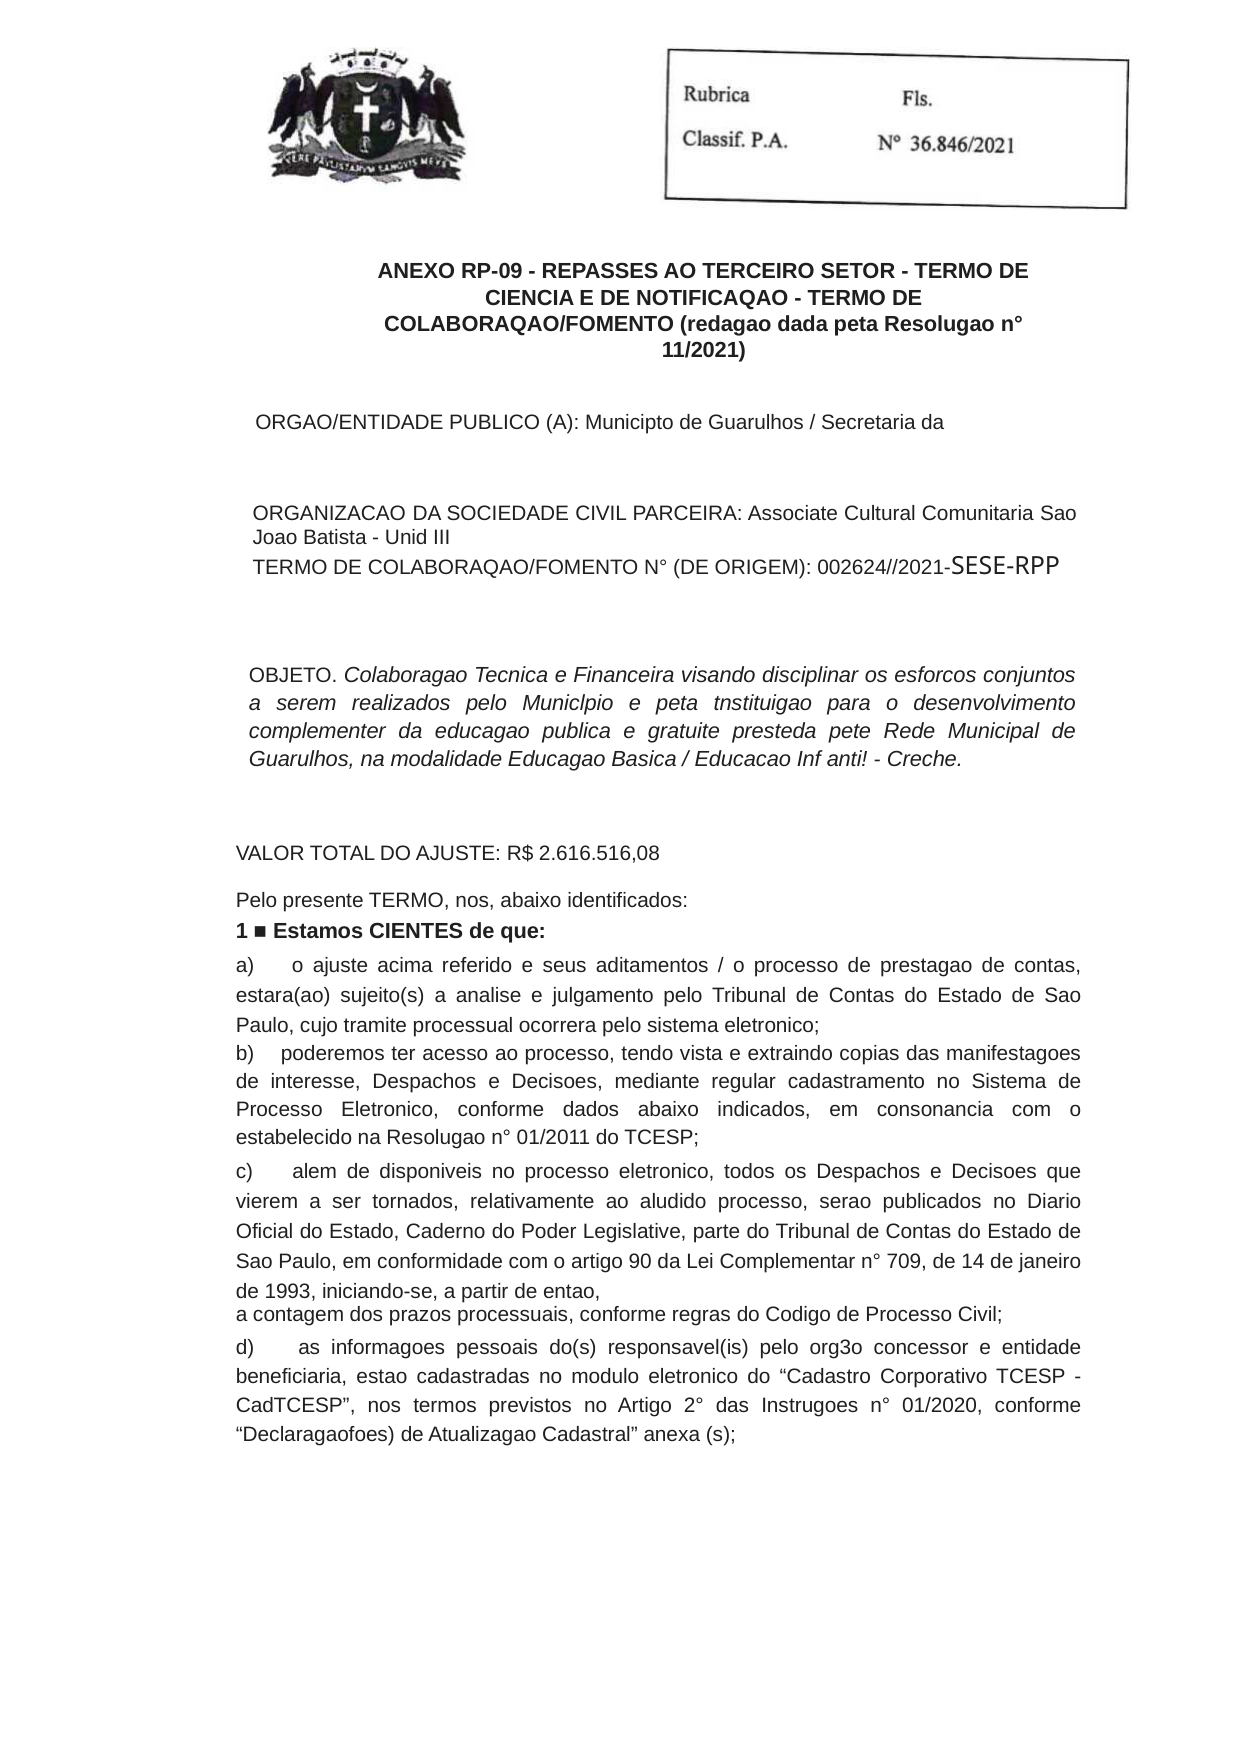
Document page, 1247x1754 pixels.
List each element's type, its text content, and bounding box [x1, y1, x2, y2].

text_box ANEXO RP-09 - REPASSES AO TERCEIRO SETOR - TERMO DE CIENCIA E DE NOTIFICAQAO - TERMO DE COLABORAQAO/FOMENTO (redagao dada peta Resolugao n° 11/2021) [355, 256, 1054, 374]
picture [267, 48, 1131, 212]
text_box OBJETO. Colaboragao Tecnica e Financeira visando disciplinar os esforcos conjuntos a serem realizados pelo Municlpio e peta tnstituigao para o desenvolvimento complementer da educagao publica e gratuite presteda pete Rede Municipal de Guarulhos, na modalidade Educagao Basica / Educacao Inf anti! - Creche. [249, 659, 1088, 806]
text_box ORGANIZACAO DA SOCIEDADE CIVIL PARCEIRA: Associate Cultural Comunitaria Sao Joao Batista - Unid III TERMO DE COLABORAQAO/FOMENTO N° (DE ORIGEM): 002624//2021-SESE-RPP [252, 501, 1090, 623]
text_box ORGAO/ENTIDADE PUBLICO (A): Municipto de Guarulhos / Secretaria da [255, 408, 1091, 453]
text_box VALOR TOTAL DO AJUSTE: R$ 2.616.516,08 Pelo presente TERMO, nos, abaixo identificados: 1 ■ Estamos CIENTES de que: a) o ajuste acima referido e seus aditamentos / o processo de prestagao de contas, estara(ao) sujeito(s) a analise e julgamento pelo Tribunal de Contas do Estado de Sao Paulo, cujo tramite processual ocorrera pelo sistema eletronico; b) poderemos ter acesso ao processo, tendo vista e extraindo copias das manifestagoes de interesse, Despachos e Decisoes, mediante regular cadastramento no Sistema de Processo Eletronico, conforme dados abaixo indicados, em consonancia com o estabelecido na Resolugao n° 01/2011 do TCESP; c) alem de disponiveis no processo eletronico, todos os Despachos e Decisoes que vierem a ser tornados, relativamente ao aludido processo, serao publicados no Diario Oficial do Estado, Caderno do Poder Legislative, parte do Tribunal de Contas do Estado de Sao Paulo, em conformidade com o artigo 90 da Lei Complementar n° 709, de 14 de janeiro de 1993, iniciando-se, a partir de entao, a contagem dos prazos processuais, conforme regras do Codigo de Processo Civil; d) as informagoes pessoais do(s) responsavel(is) pelo org3o concessor e entidade beneficiaria, estao cadastradas no modulo eletronico do “Cadastro Corporativo TCESP - CadTCESP”, nos termos previstos no Artigo 2° das Instrugoes n° 01/2020, conforme “Declaragaofoes) de Atualizagao Cadastral” anexa (s); [236, 840, 1081, 1543]
